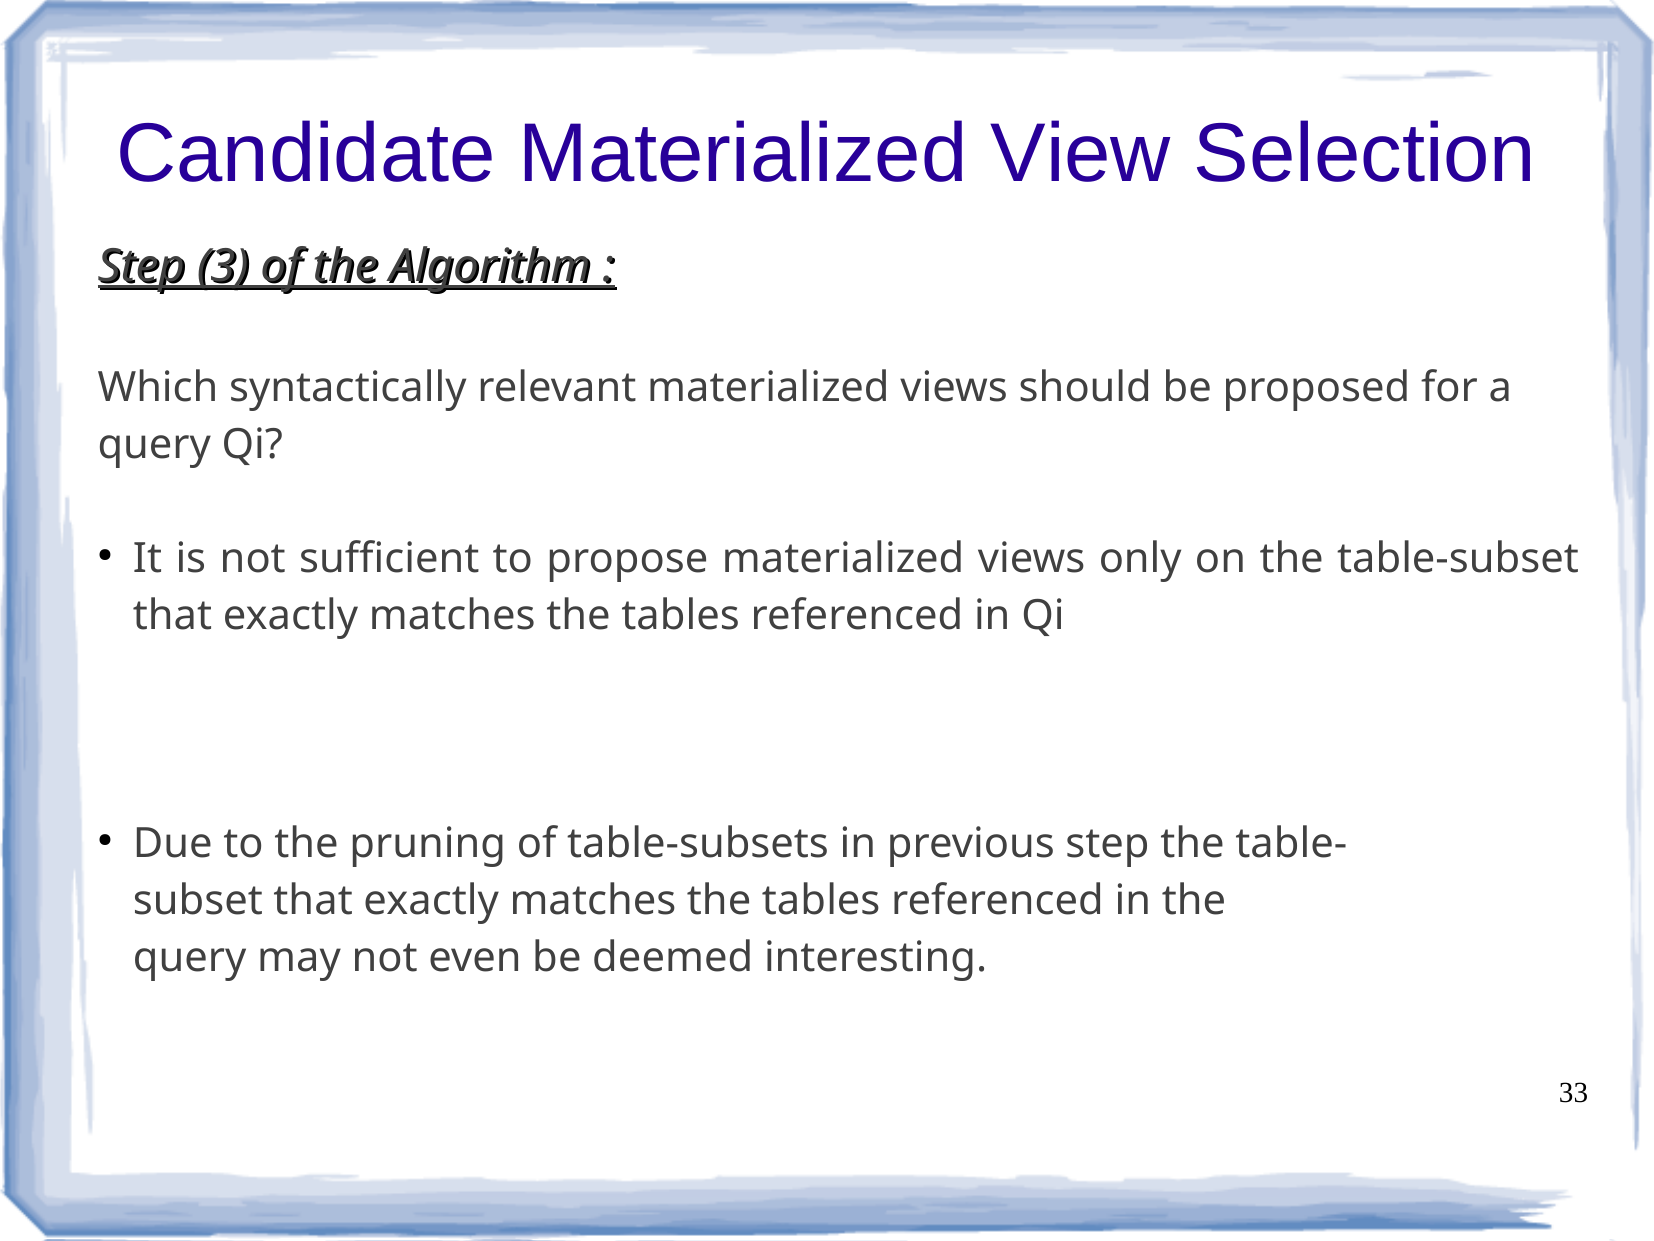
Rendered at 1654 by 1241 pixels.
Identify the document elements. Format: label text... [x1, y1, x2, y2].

text_box Step (3) of the Algorithm : Which syntactically relevant materialized views should be proposed for a query Qi? It is not sufficient to propose materialized views only on the table-subset that exactly matches the tables referenced in Qi Due to the pruning of table-subsets in previous step the table- subset that exactly matches the tables referenced in the query may not even be deemed interesting. [82, 224, 1595, 880]
title Candidate Materialized View Selection [82, 49, 1571, 224]
picture [0, 0, 1654, 1241]
